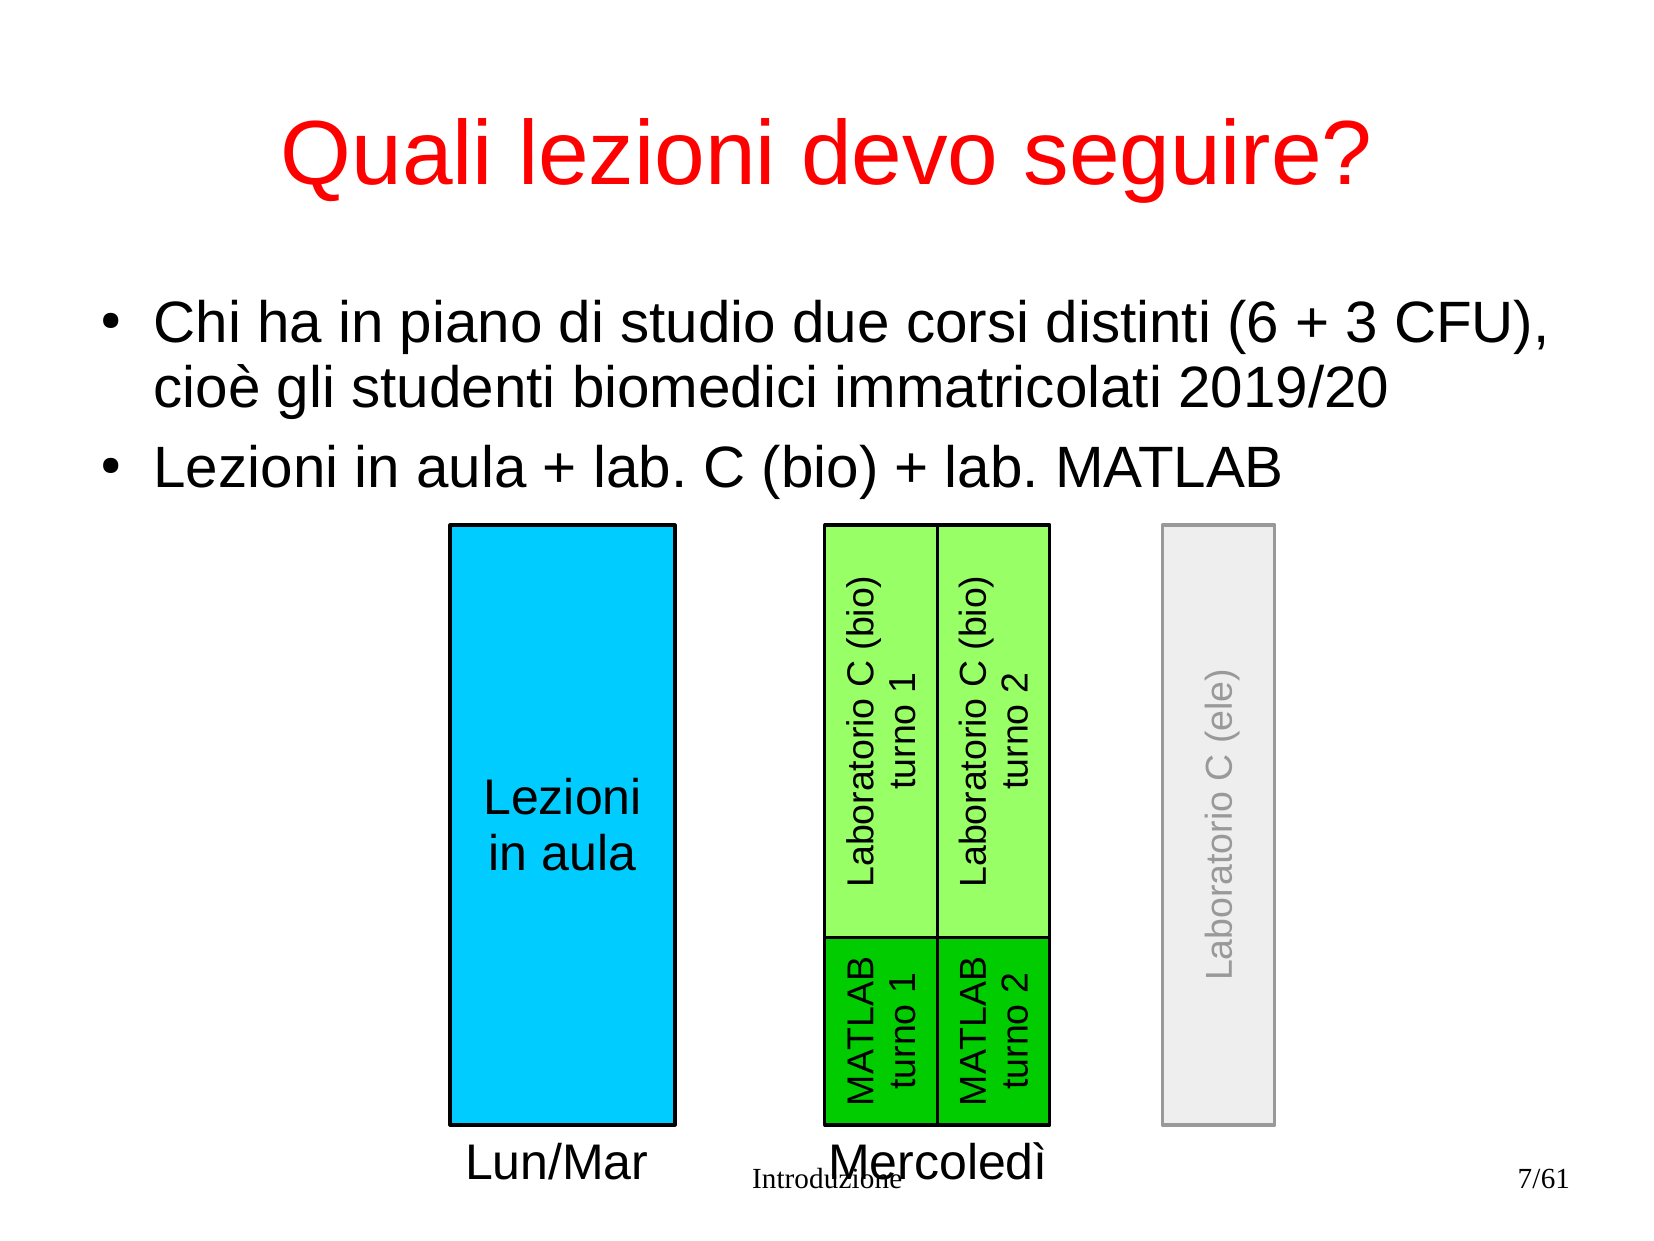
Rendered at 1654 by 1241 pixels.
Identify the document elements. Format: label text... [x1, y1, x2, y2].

text_box Lun/Mar [465, 1134, 649, 1191]
list Chi ha in piano di studio due corsi distinti (6 + 3 CFU), cioè gli studenti biomedici immatricolati 2019/20 Lezioni in aula + lab. C (bio) + lab. MATLAB [82, 290, 1571, 1126]
text_box Mercoledì [828, 1134, 1048, 1191]
title Quali lezioni devo seguire? [82, 49, 1571, 257]
